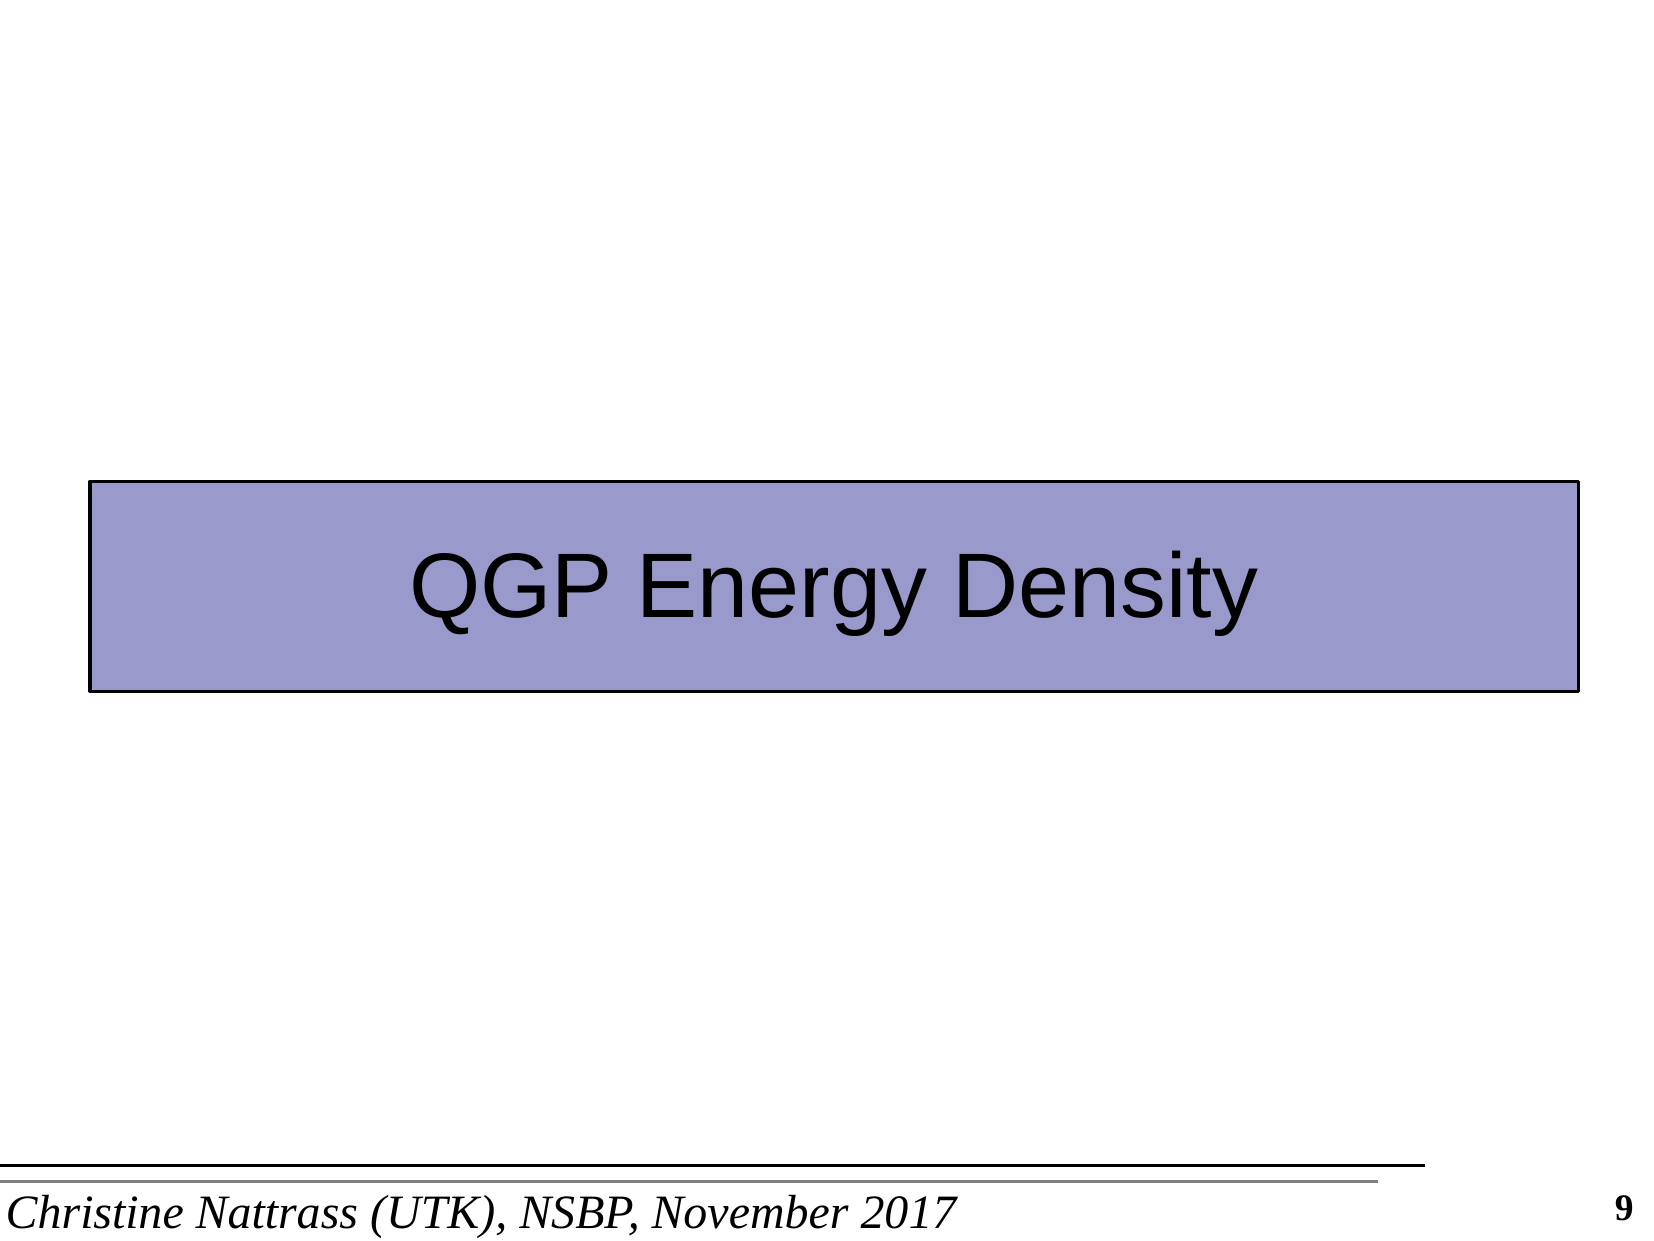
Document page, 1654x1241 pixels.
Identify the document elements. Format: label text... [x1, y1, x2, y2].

title QGP Energy Density [90, 481, 1579, 692]
